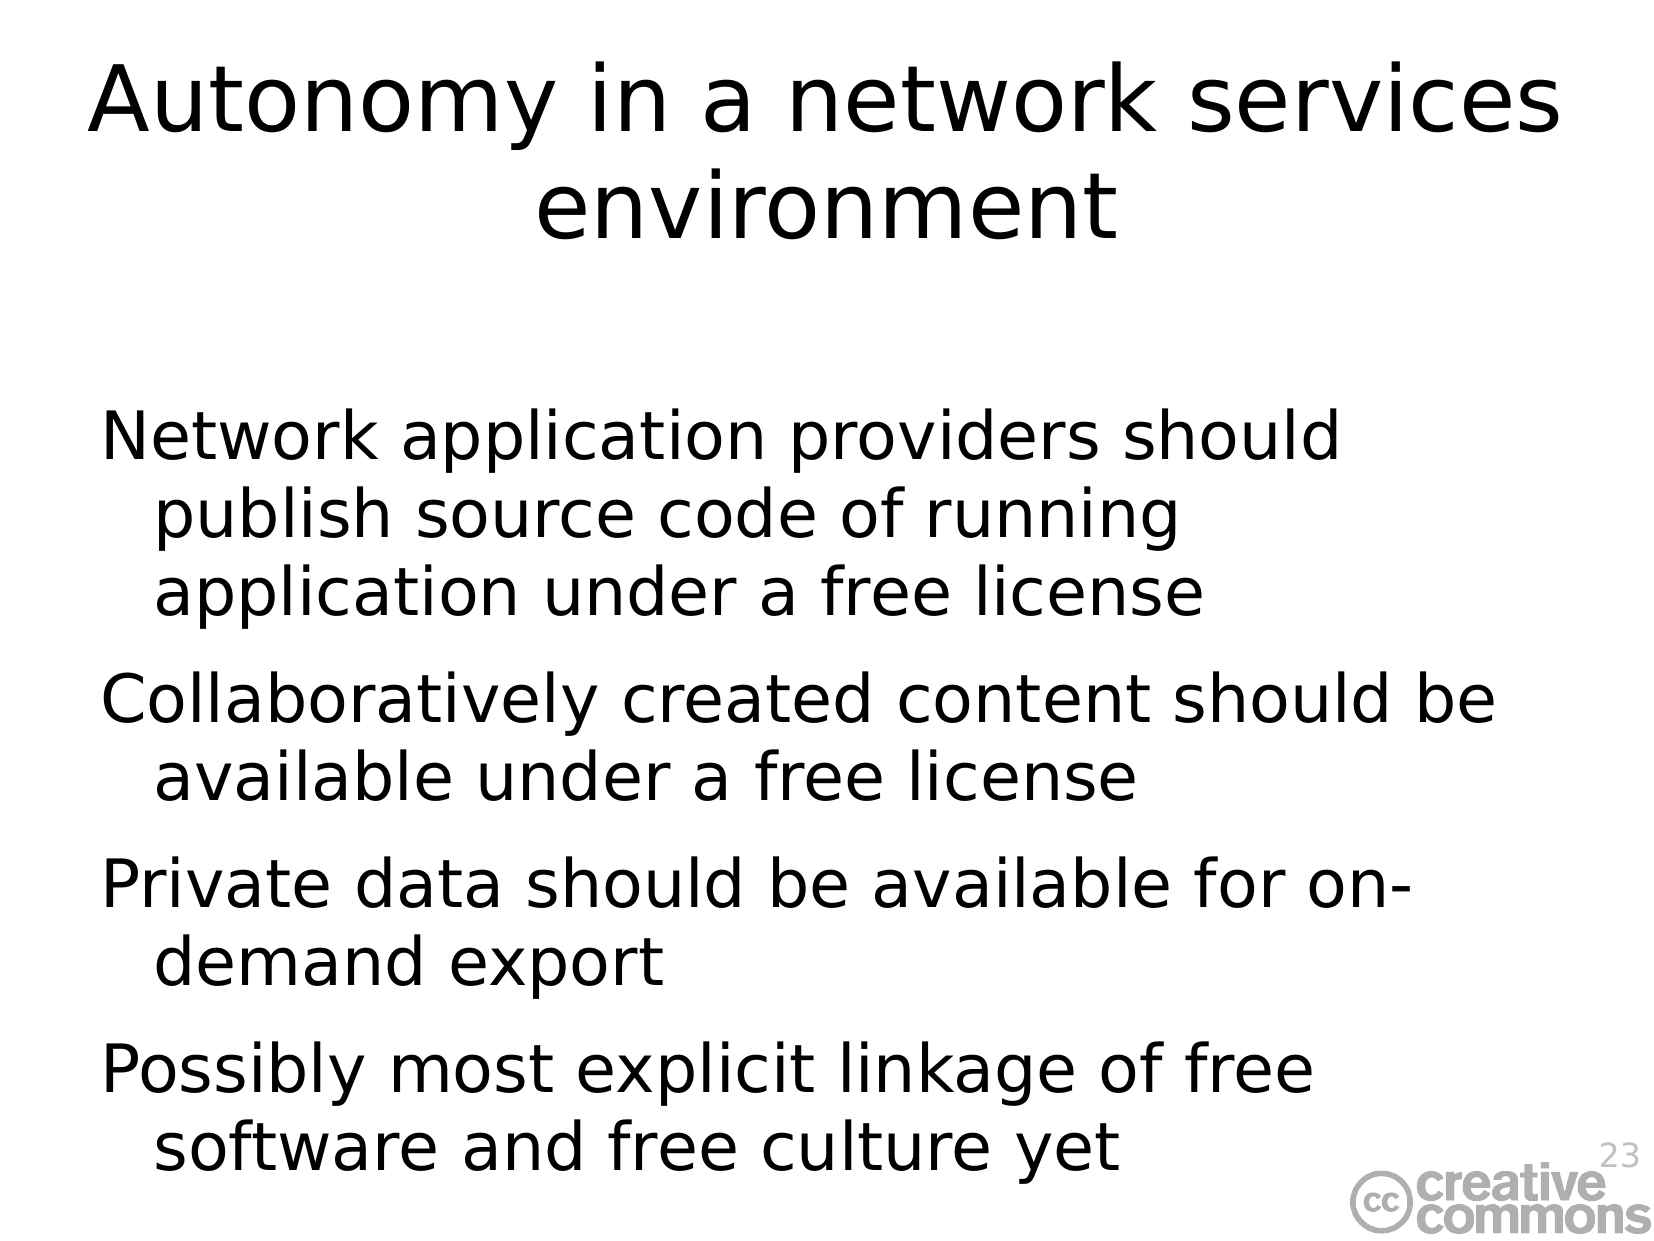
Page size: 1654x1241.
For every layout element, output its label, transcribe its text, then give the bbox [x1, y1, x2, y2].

title Autonomy in a network services environment [82, 45, 1571, 261]
list Network application providers should publish source code of running application under a free license Collaboratively created content should be available under a free license Private data should be available for on-demand export Possibly most explicit linkage of free software and free culture yet [82, 290, 1571, 1241]
picture [1571, 1162, 1651, 1234]
